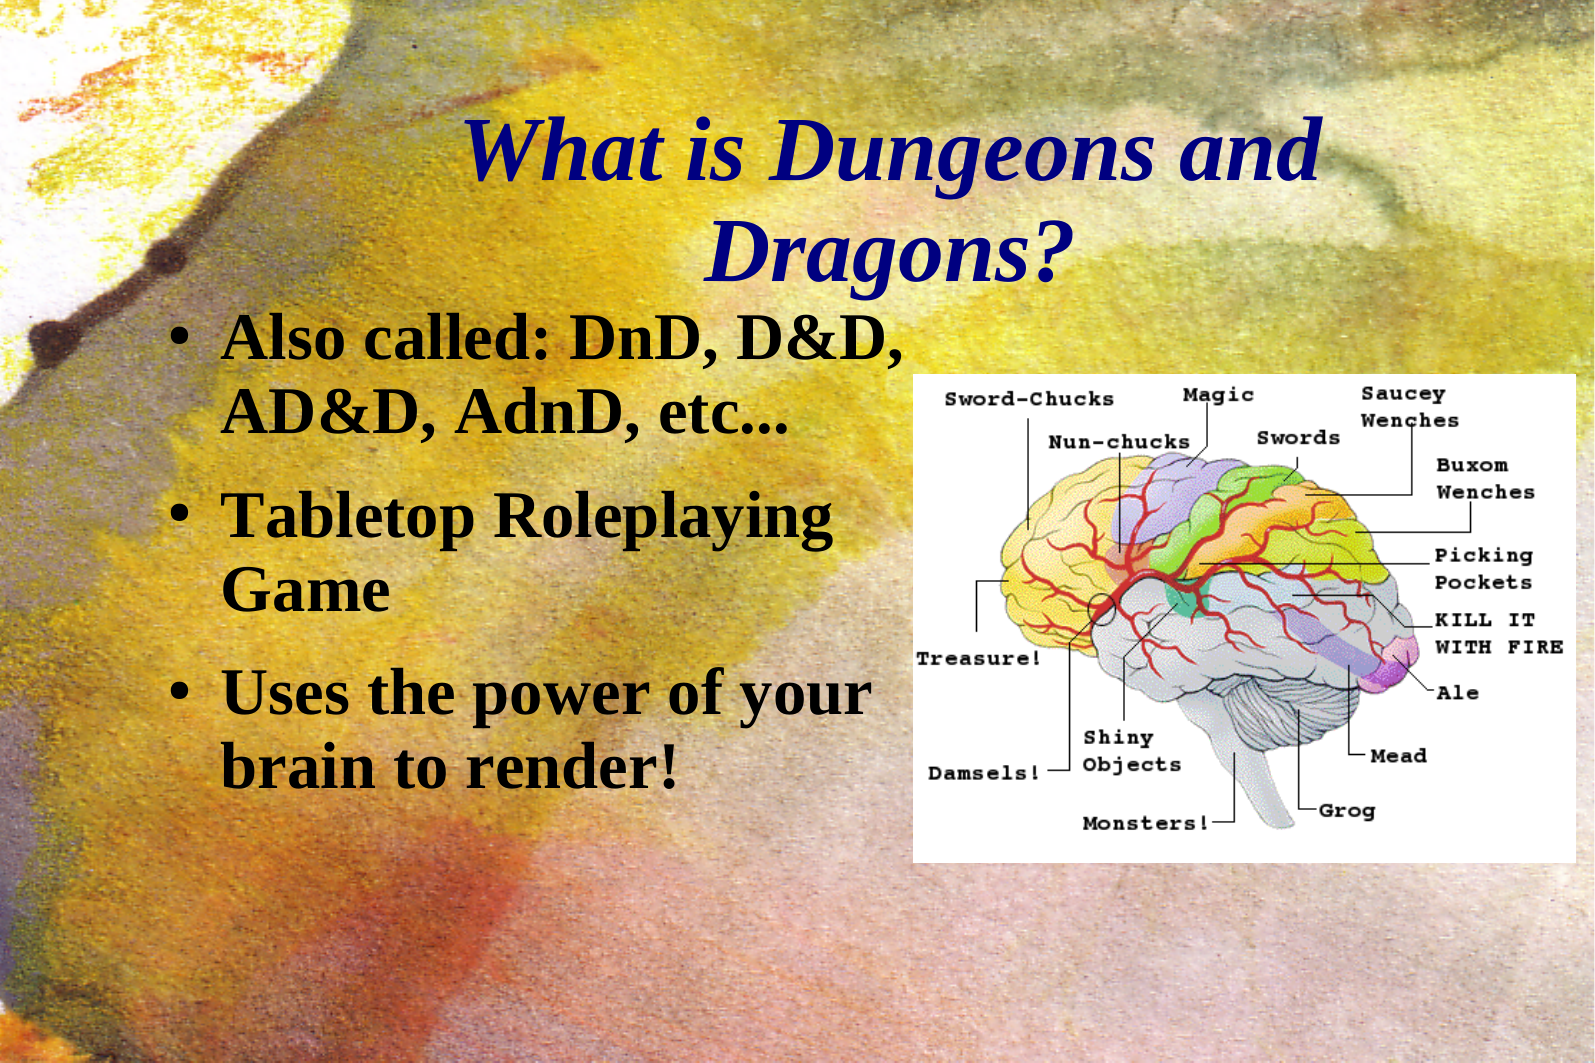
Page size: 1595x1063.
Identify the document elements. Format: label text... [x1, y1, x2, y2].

list Also called: DnD, D&D, AD&D, AdnD, etc... Tabletop Roleplaying Game Uses the power of your brain to render! [150, 300, 976, 1013]
picture [0, 0, 1595, 1063]
title What is Dungeons and Dragons? [279, 98, 1504, 302]
